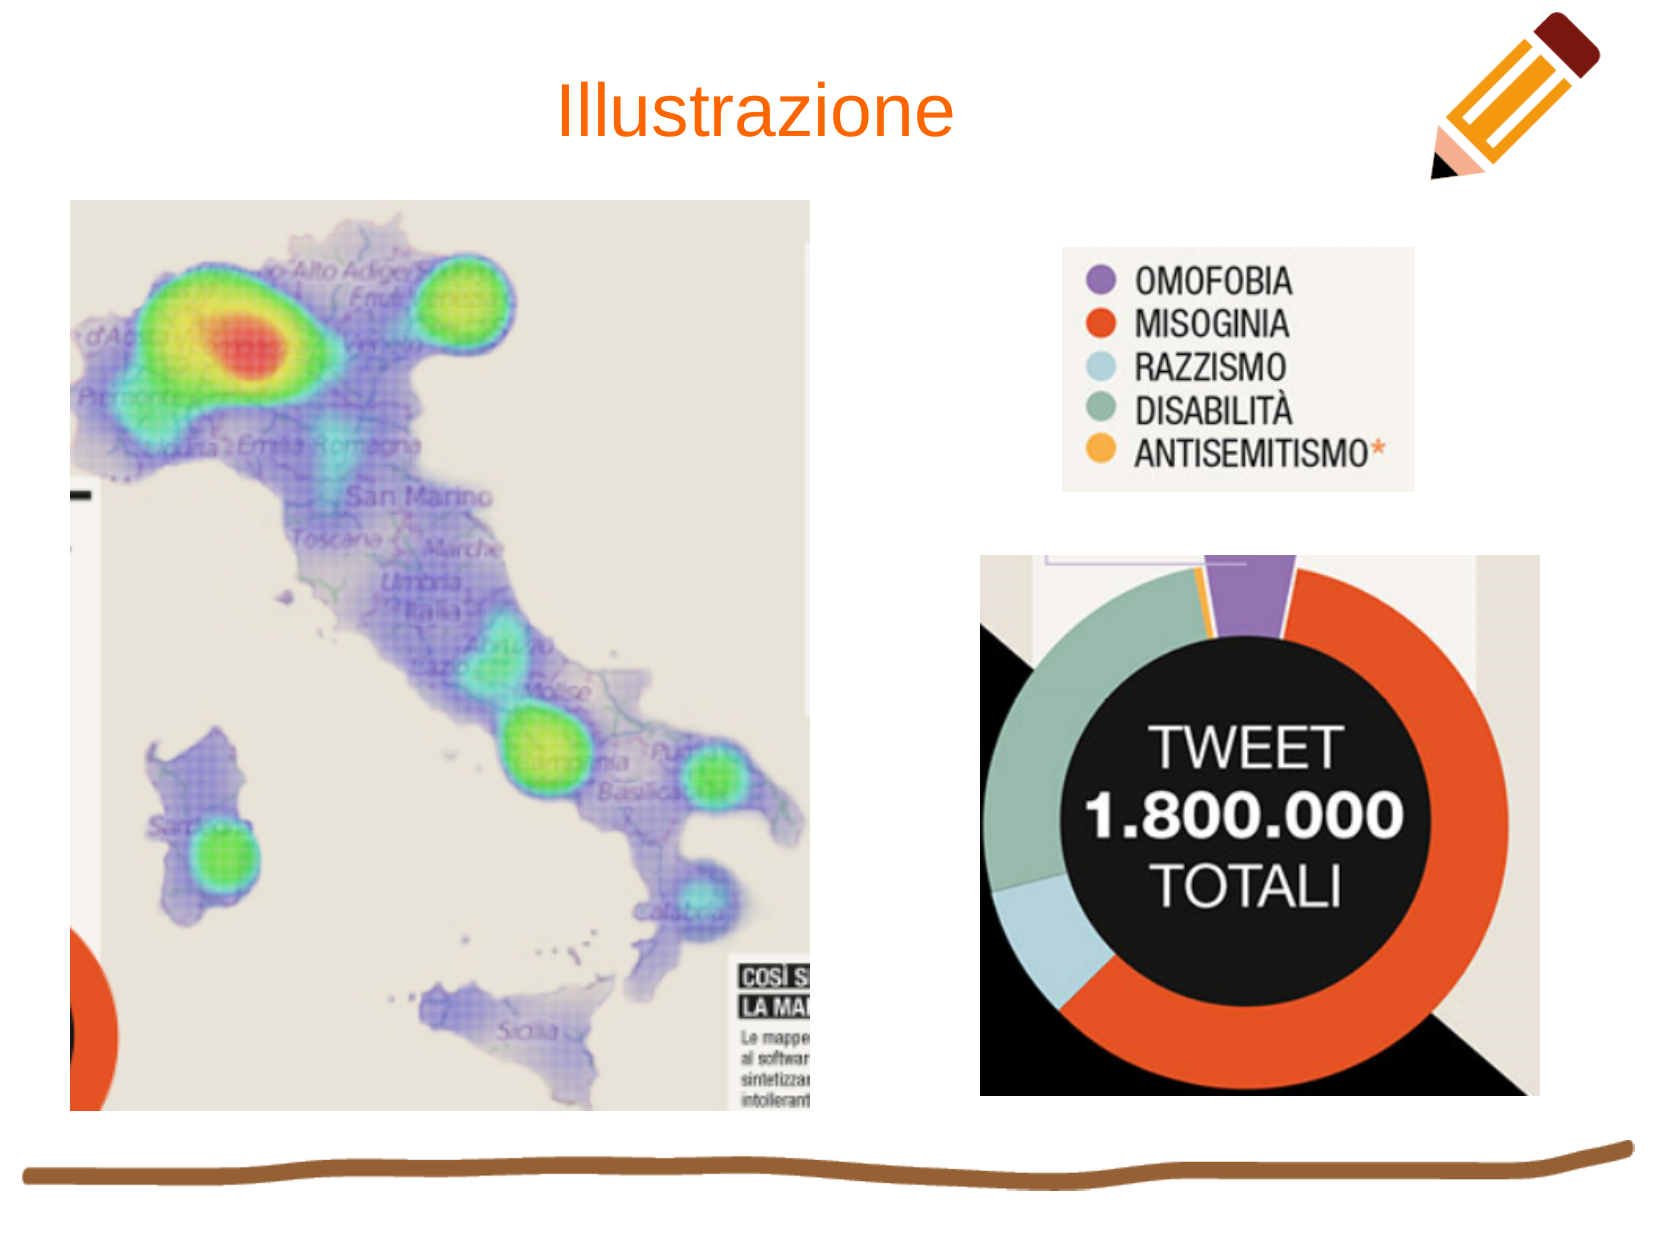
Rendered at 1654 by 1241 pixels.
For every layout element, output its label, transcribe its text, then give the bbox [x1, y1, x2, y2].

picture [980, 555, 1540, 1096]
picture [1062, 247, 1415, 492]
picture [1430, 12, 1601, 181]
picture [70, 200, 810, 1111]
title Illustrazione [82, 49, 1430, 172]
picture [22, 1140, 1635, 1191]
